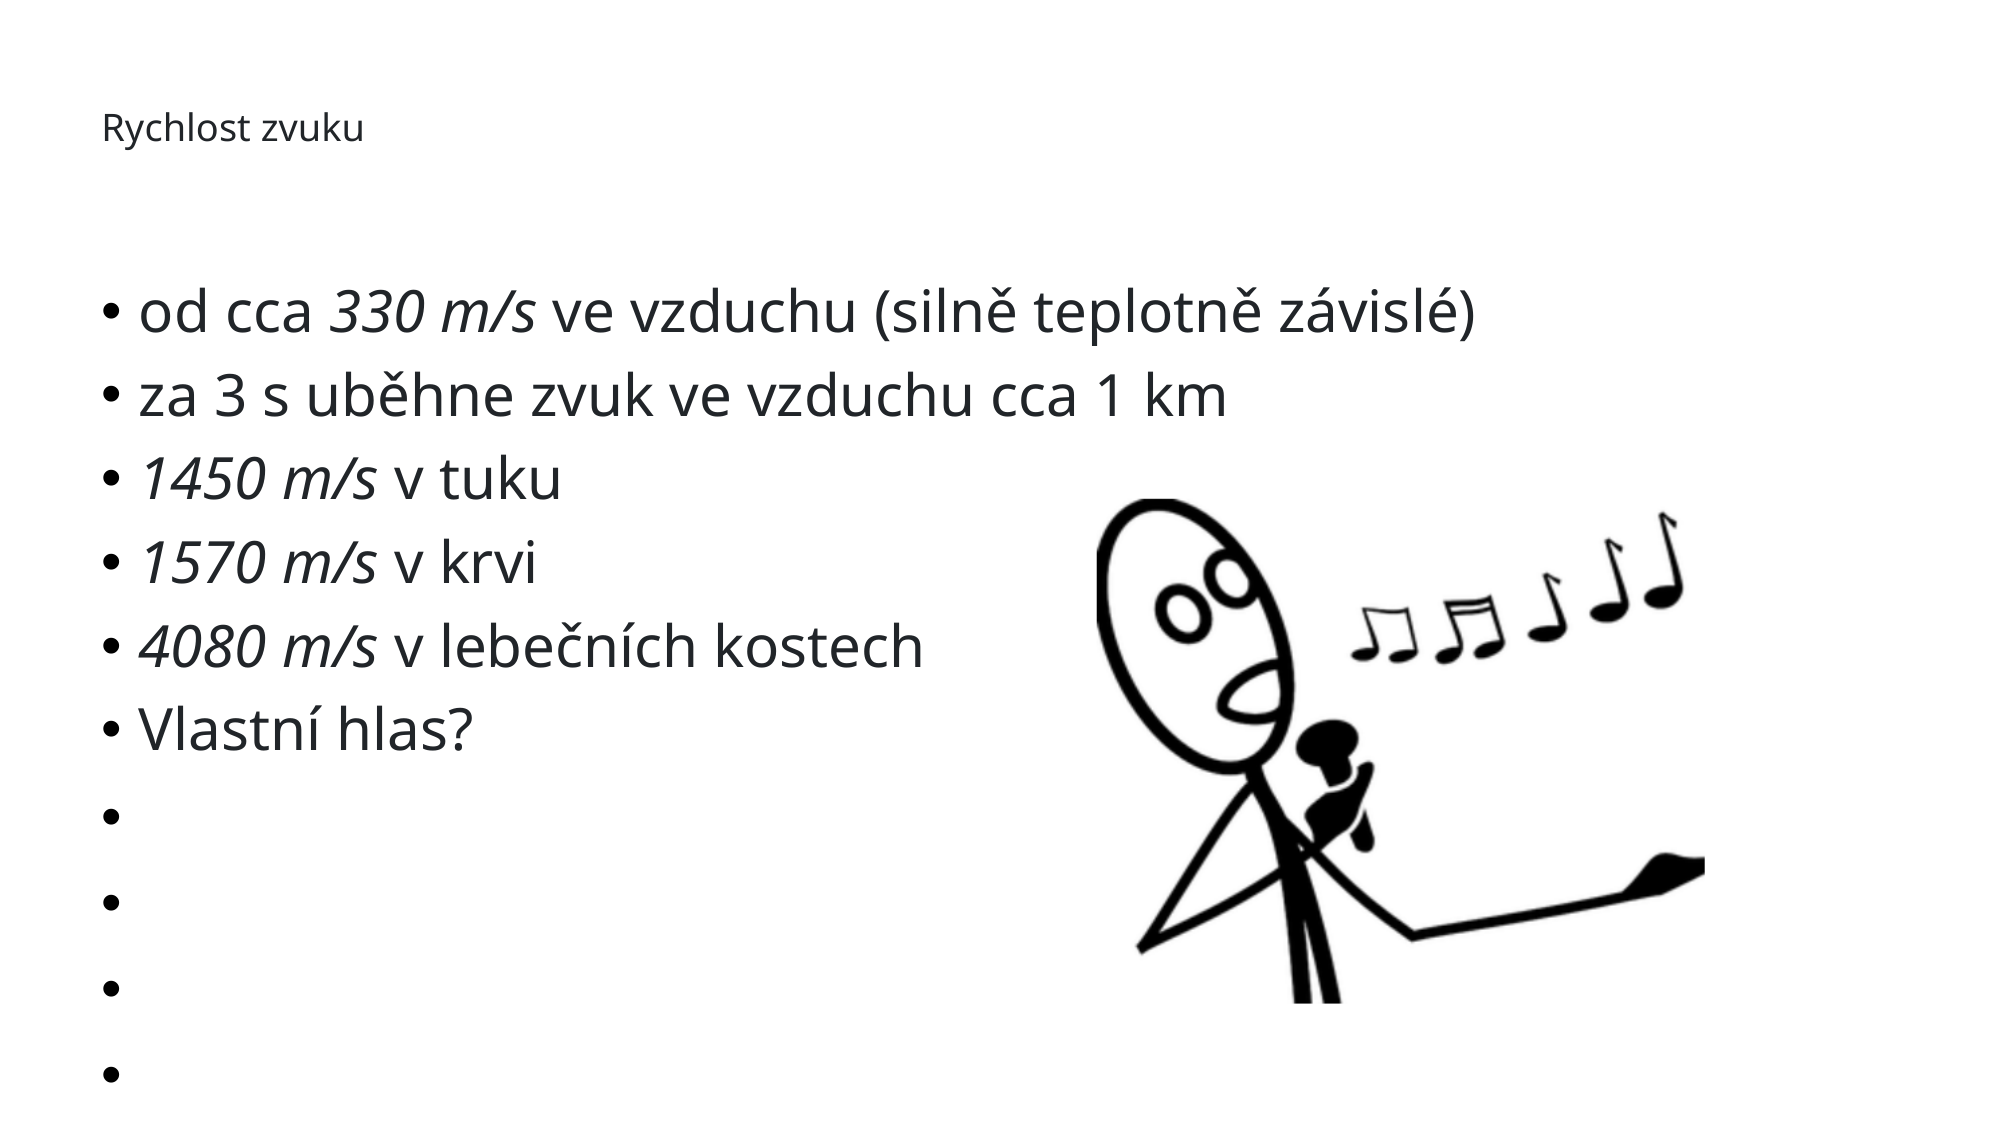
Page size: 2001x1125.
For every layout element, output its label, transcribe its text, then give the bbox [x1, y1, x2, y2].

list od cca 330 m/s ve vzduchu (silně teplotně závislé) za 3 s uběhne zvuk ve vzduchu cca 1 km 1450 m/s v tuku 1570 m/s v krvi 4080 m/s v lebečních kostech Vlastní hlas? [86, 274, 1914, 798]
picture [999, 440, 1815, 1036]
title Rychlost zvuku [86, 59, 1863, 204]
